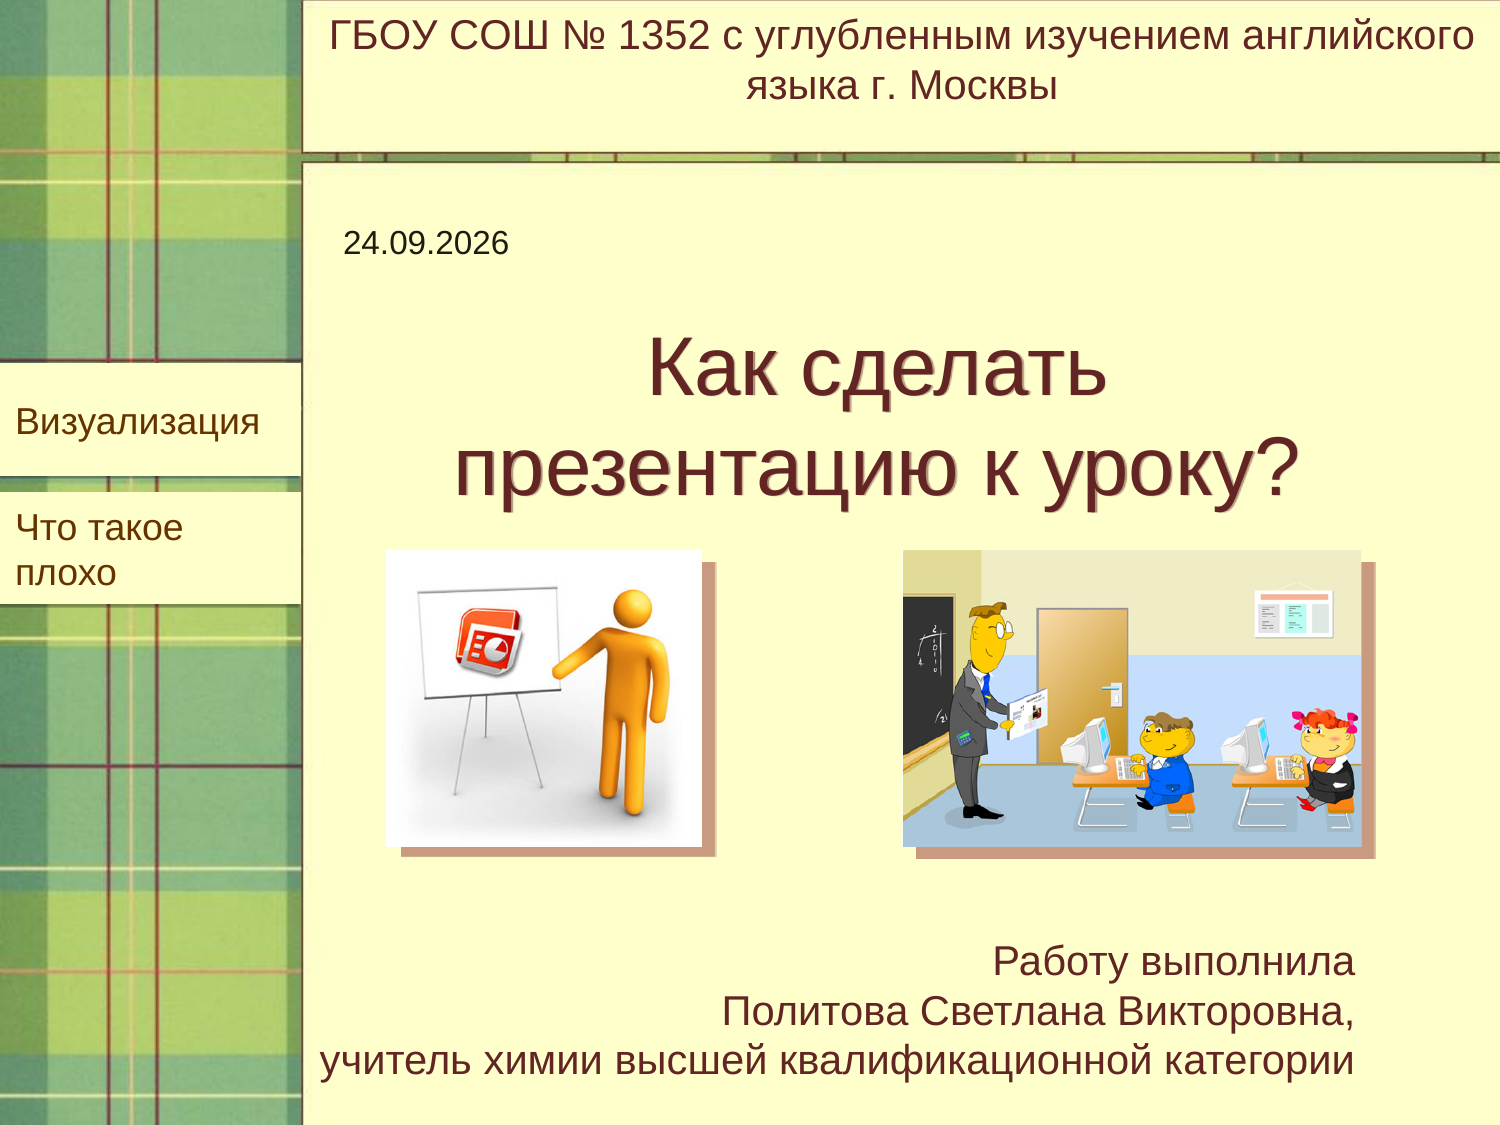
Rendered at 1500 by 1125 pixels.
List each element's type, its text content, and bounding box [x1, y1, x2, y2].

picture [386, 550, 702, 847]
text_box Работу выполнила Политова Светлана Викторовна, учитель химии высшей квалификационной категории [305, 926, 1500, 1091]
text_box Что такое плохо [0, 492, 301, 604]
picture [902, 550, 1362, 847]
text_box 23.09.2013 [328, 210, 679, 271]
text_box ГБОУ СОШ № 1352 с углубленным изучением английского языка г. Москвы [305, 0, 1500, 115]
text_box Как сделать презентацию к уроку? [439, 305, 1316, 520]
text_box Визуализация [0, 363, 301, 476]
